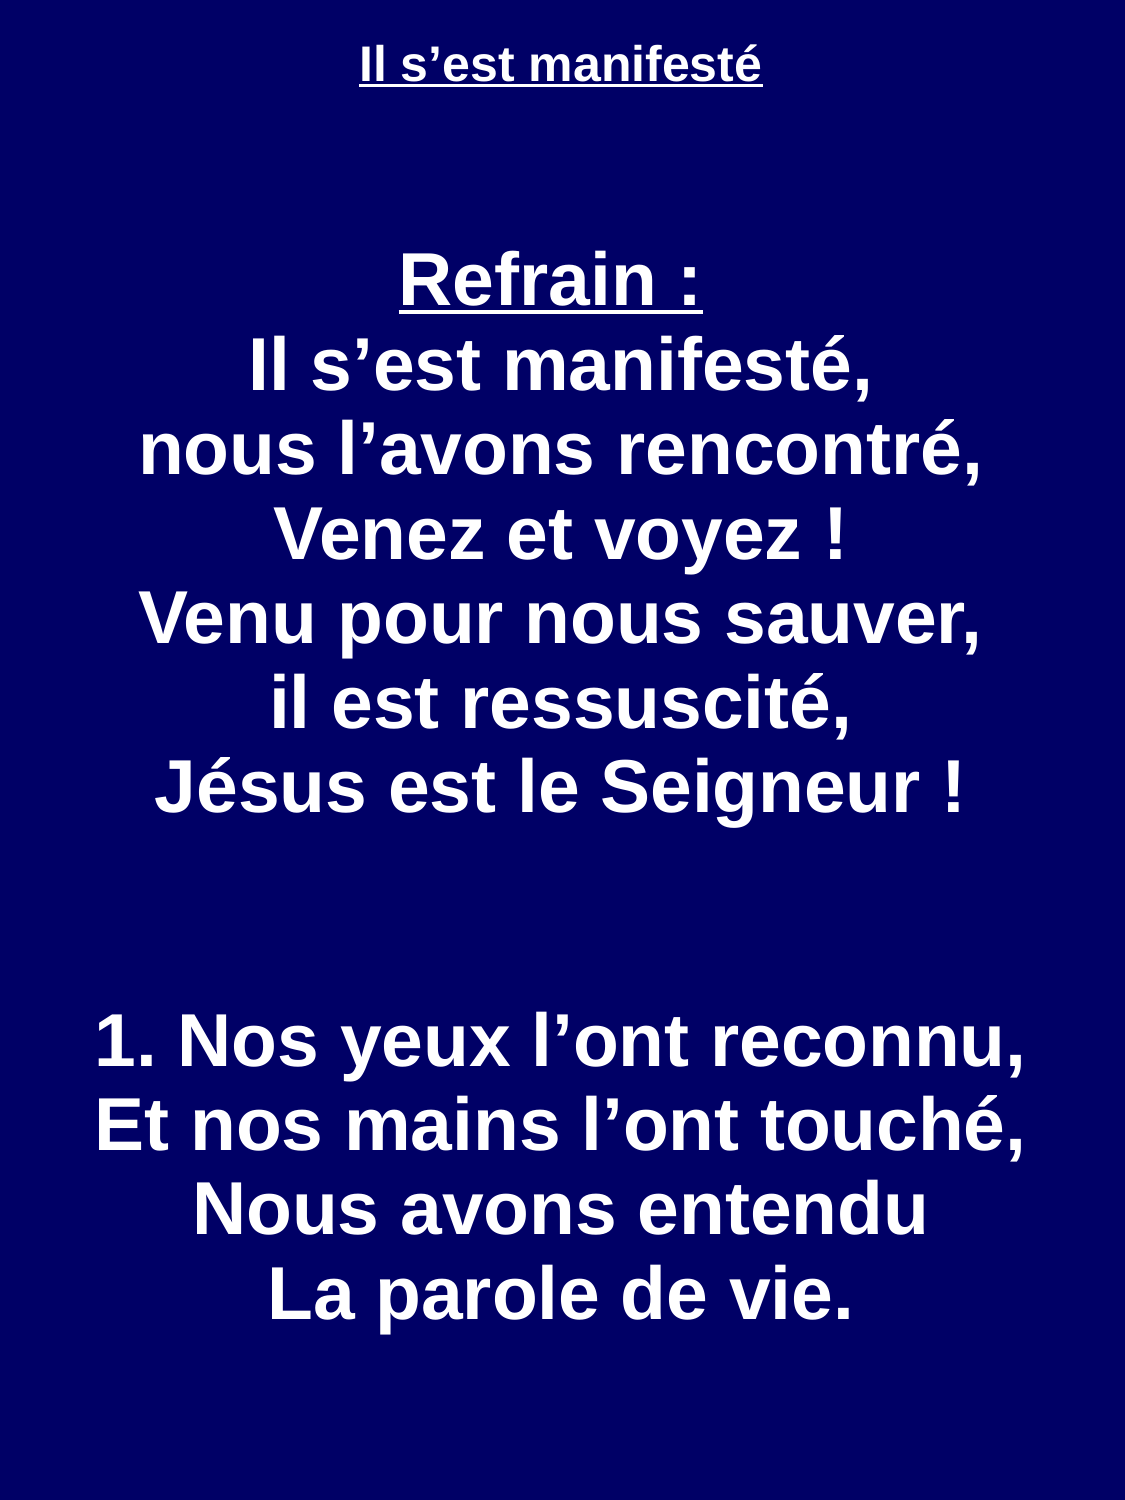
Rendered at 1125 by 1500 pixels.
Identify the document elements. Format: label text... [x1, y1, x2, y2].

text_box Il s’est manifesté Refrain : Il s’est manifesté, nous l’avons rencontré, Venez et voyez ! Venu pour nous sauver, il est ressuscité, Jésus est le Seigneur ! 1. Nos yeux l’ont reconnu, Et nos mains l’ont touché, Nous avons entendu La parole de vie. [11, 35, 1111, 1441]
